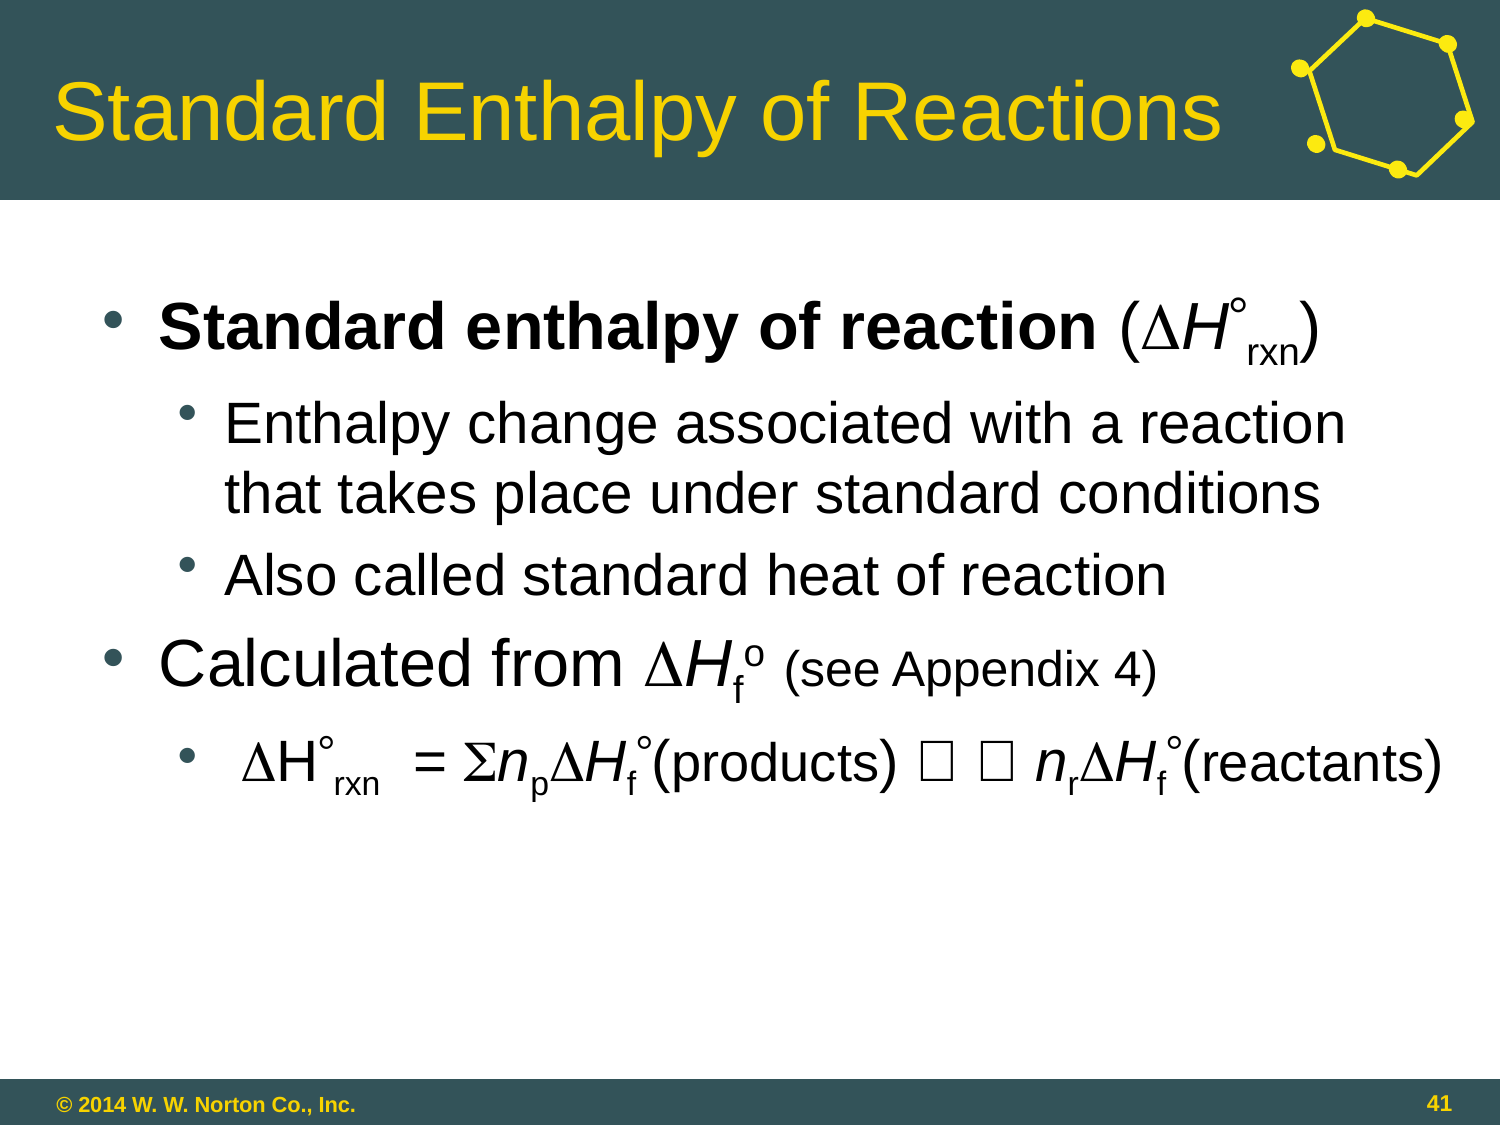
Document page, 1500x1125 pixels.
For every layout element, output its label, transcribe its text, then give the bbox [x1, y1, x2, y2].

list Standard enthalpy of reaction (Hrxn) Enthalpy change associated with a reaction that takes place under standard conditions Also called standard heat of reaction Calculated from Hfo (see Appendix 4) Hrxn = npHf(products)   nrHf(reactants) [87, 275, 1463, 938]
title Standard Enthalpy of Reactions [37, 19, 1250, 195]
slide_number <number> [1408, 1085, 1468, 1120]
